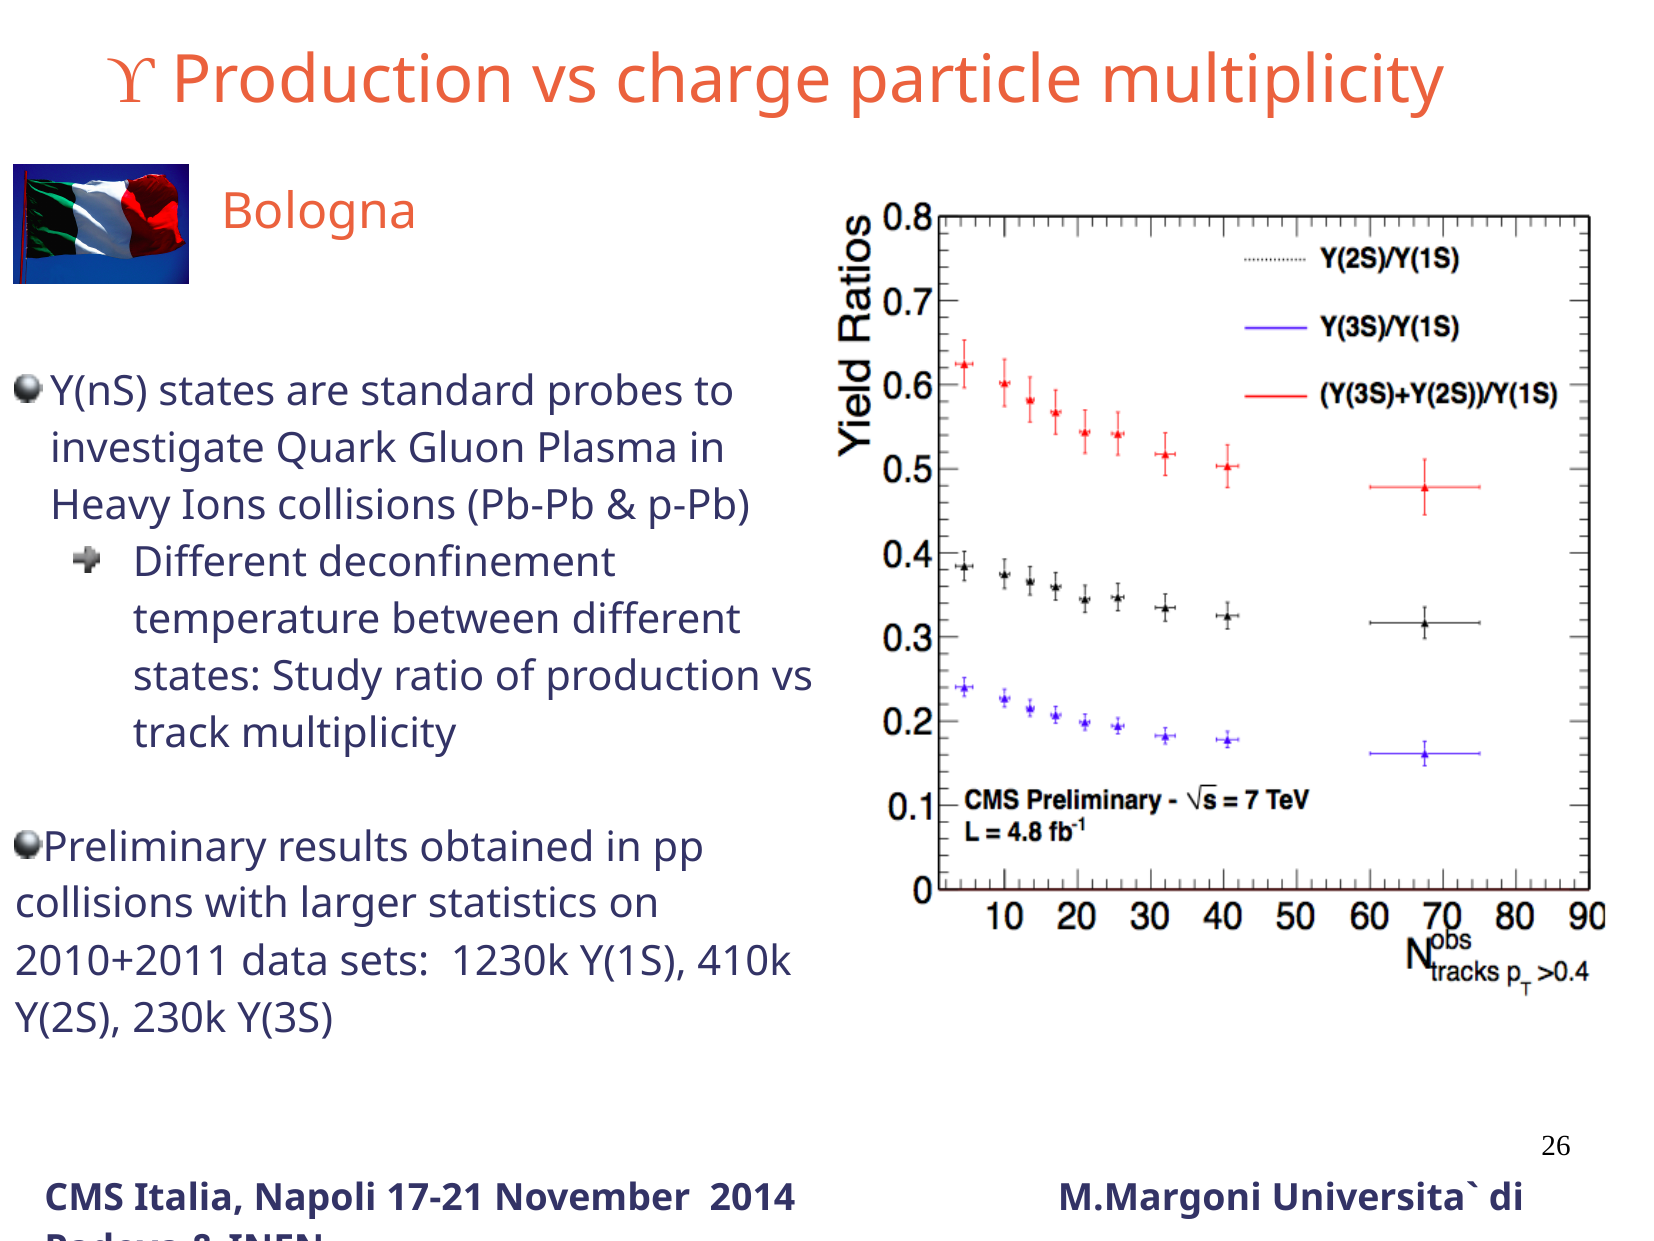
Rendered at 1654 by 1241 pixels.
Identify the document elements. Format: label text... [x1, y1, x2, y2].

text_box Y(nS) states are standard probes to investigate Quark Gluon Plasma in Heavy Ions collisions (Pb-Pb & p-Pb) Different deconfinement temperature between different states: Study ratio of production vs track multiplicity Preliminary results obtained in pp collisions with larger statistics on 2010+2011 data sets: 1230k Y(1S), 410k Y(2S), 230k Y(3S) [0, 352, 863, 1014]
text_box Bologna [206, 167, 957, 338]
text_box CMS Italia, Napoli 17-21 November 2014 M.Margoni Universita` di Padova & INFN [29, 1163, 1625, 1237]
text_box ϒ Production vs charge particle multiplicity [17, 23, 1654, 139]
picture [13, 164, 189, 284]
picture [814, 183, 1654, 1010]
